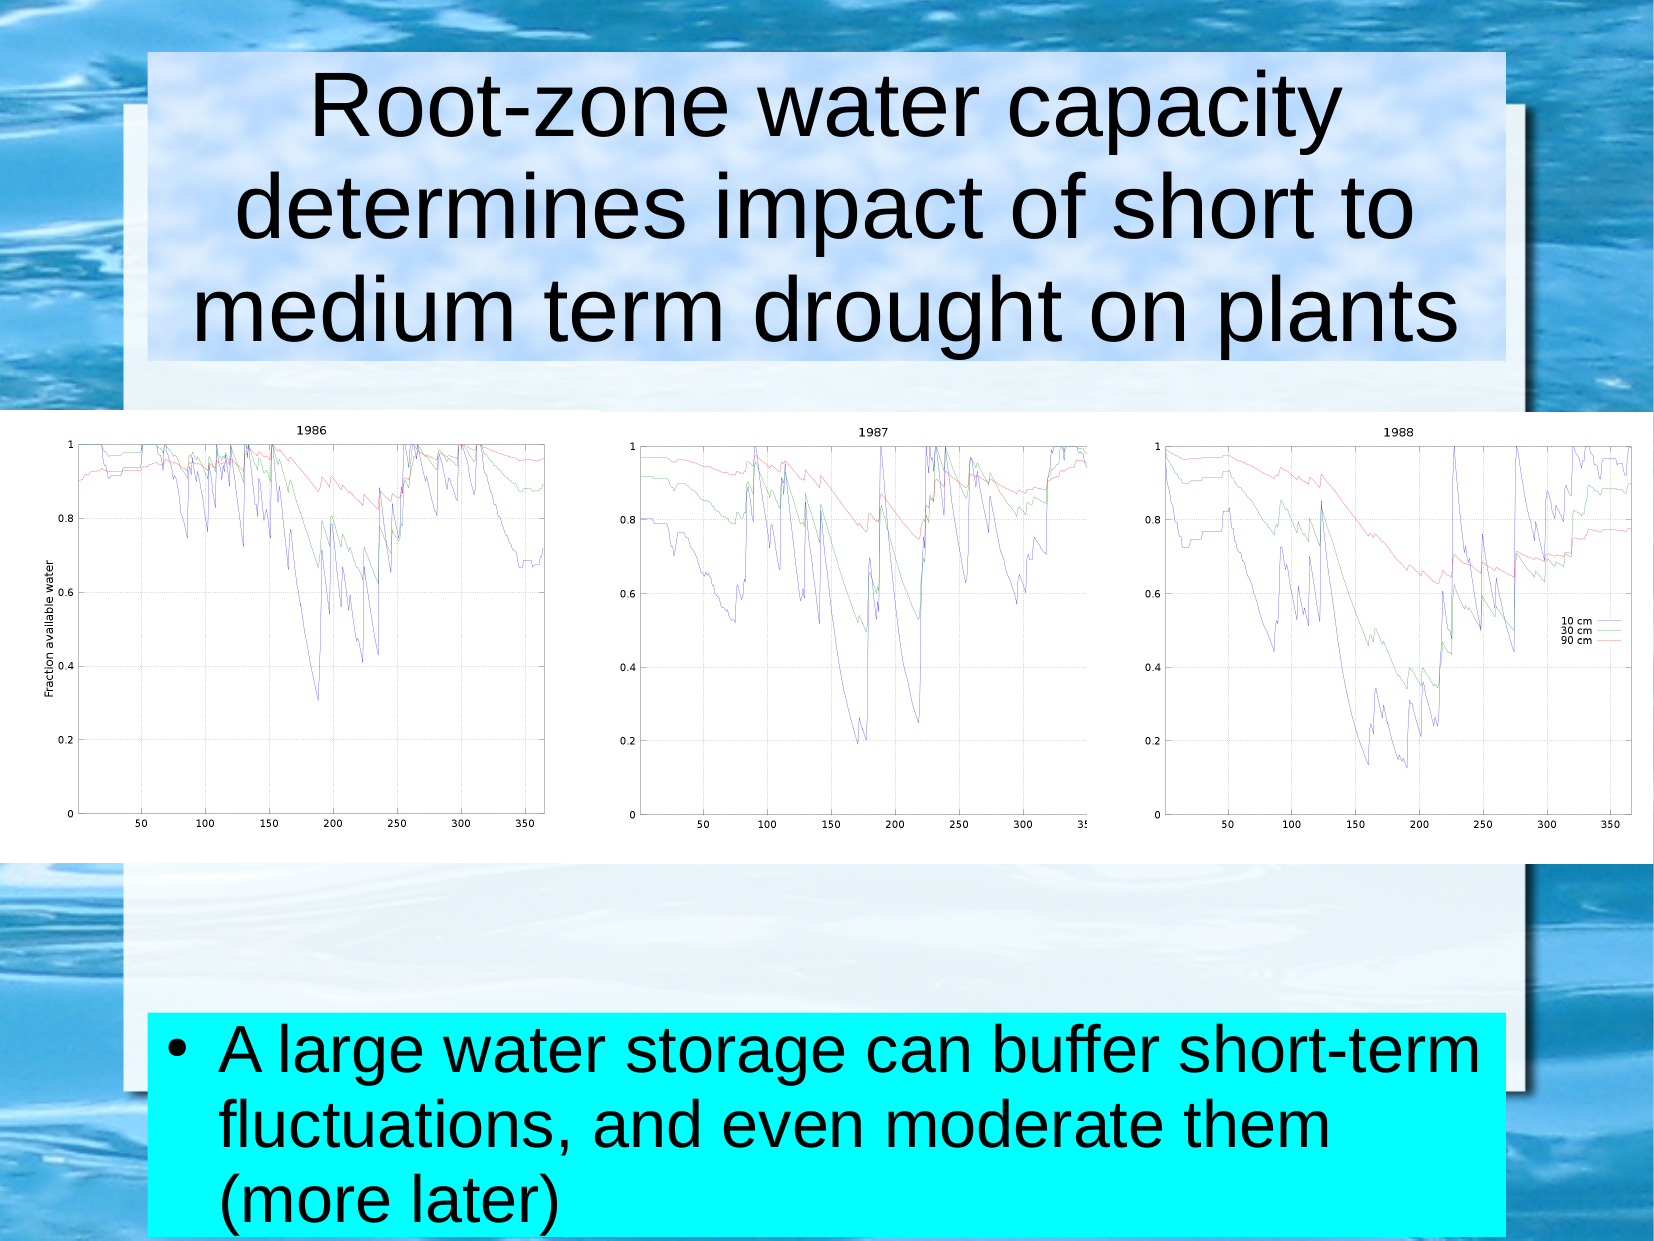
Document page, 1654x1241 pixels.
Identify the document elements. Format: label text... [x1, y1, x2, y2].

picture [0, 0, 1654, 1241]
title Root-zone water capacity determines impact of short to medium term drought on plants [147, 52, 1506, 361]
list A large water storage can buffer short-term fluctuations, and even moderate them (more later) [147, 1012, 1506, 1237]
